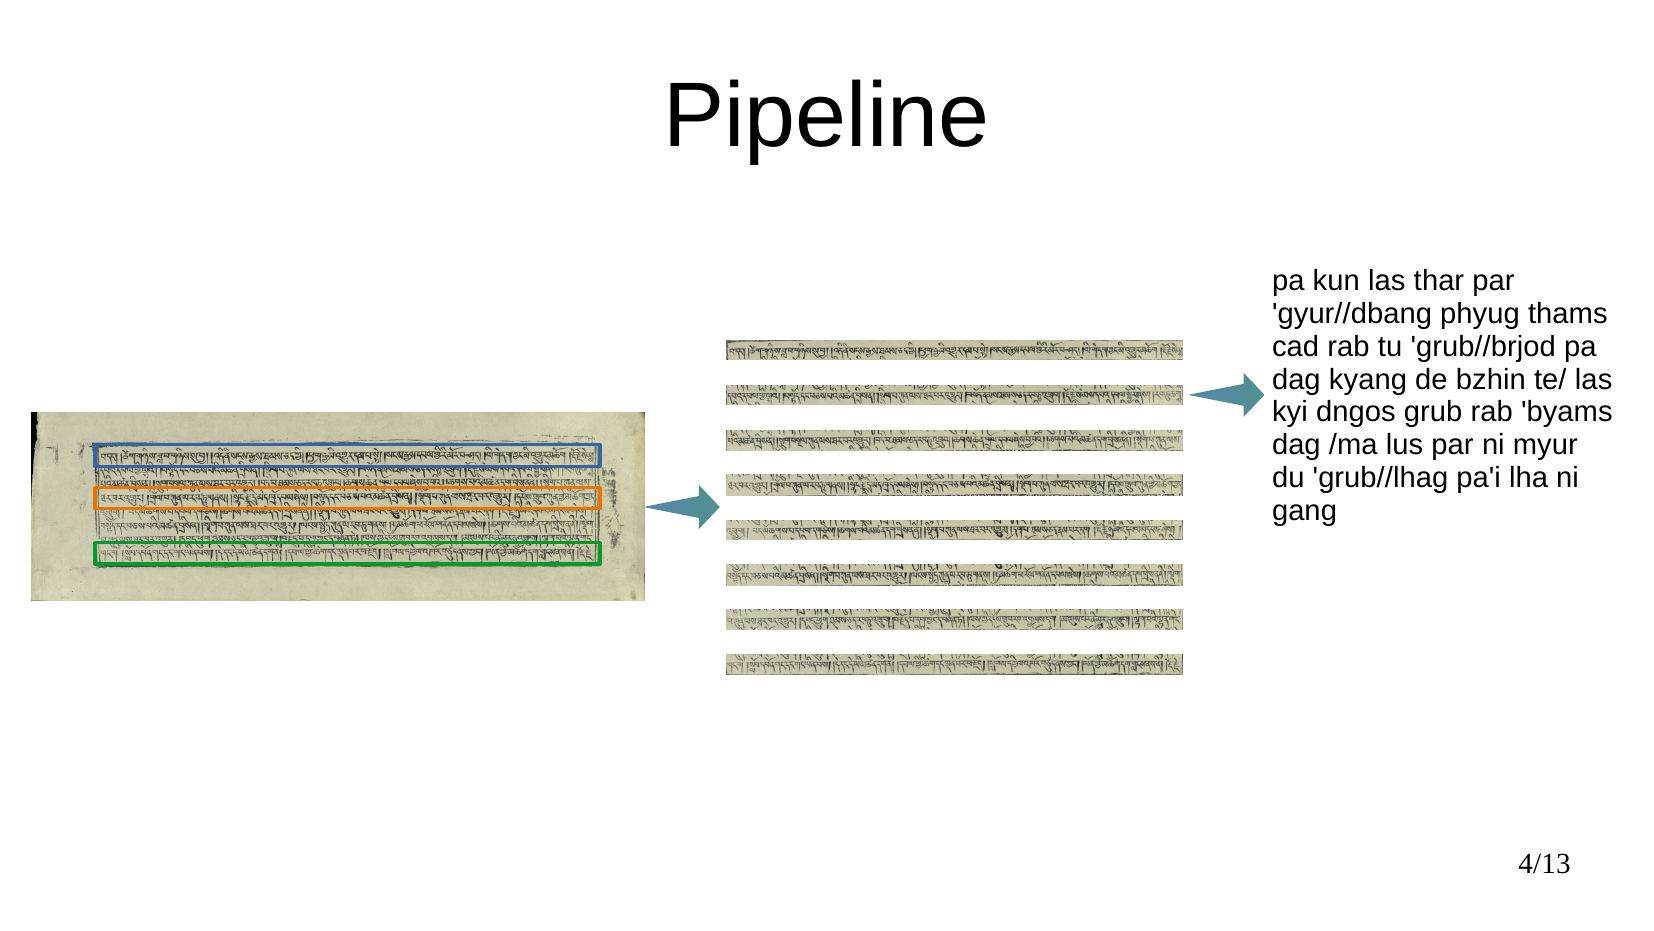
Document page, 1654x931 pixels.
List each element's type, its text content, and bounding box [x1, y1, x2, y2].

picture [726, 654, 1183, 676]
title Pipeline [82, 37, 1571, 193]
text_box [1188, 372, 1265, 417]
picture [726, 385, 1183, 405]
picture [726, 609, 1183, 630]
picture [726, 340, 1183, 361]
text_box [645, 484, 720, 529]
picture [31, 412, 645, 601]
text_box pa kun las thar par 'gyur//dbang phyug thams cad rab tu 'grub//brjod pa dag kyang de bzhin te/ las kyi dngos grub rab 'byams dag /ma lus par ni myur du 'grub//lhag pa'i lha ni gang [1257, 256, 1633, 534]
picture [726, 474, 1183, 496]
picture [726, 430, 1183, 451]
picture [726, 520, 1183, 540]
picture [726, 564, 1183, 586]
